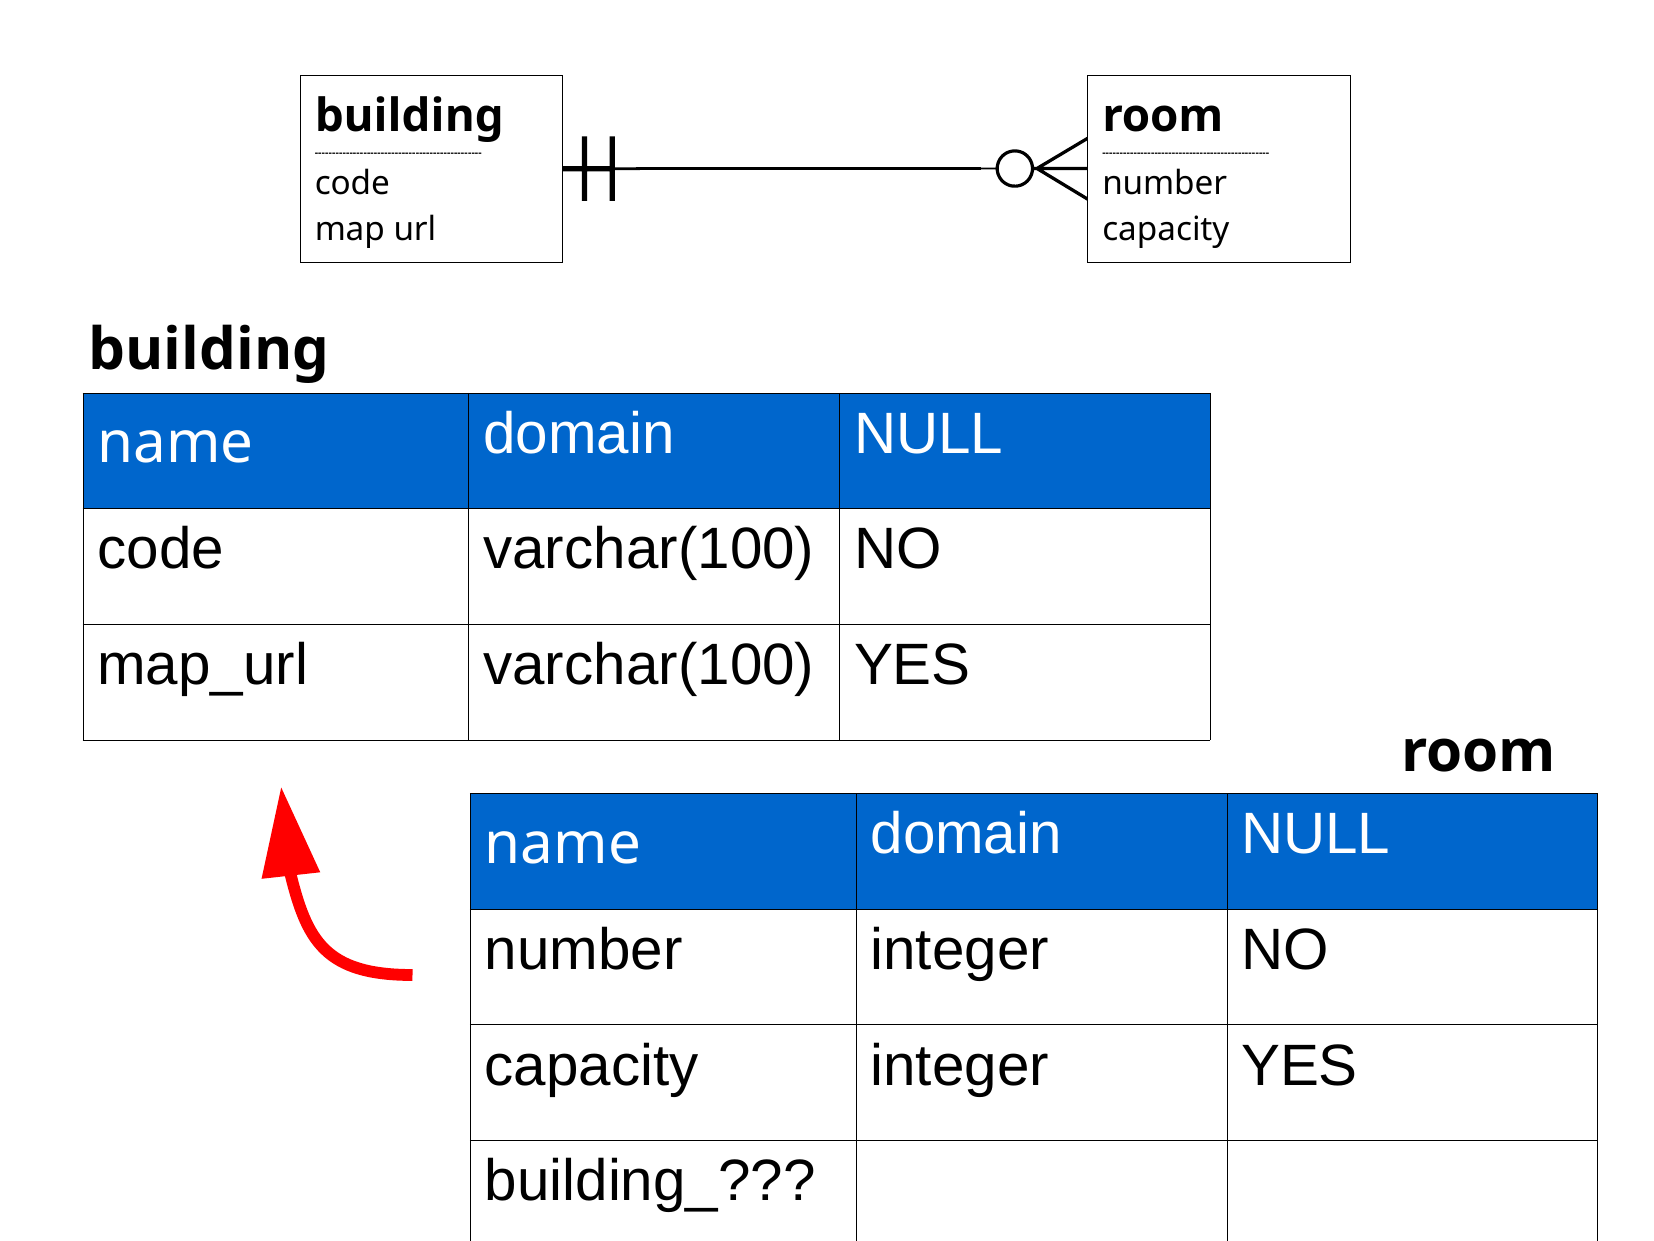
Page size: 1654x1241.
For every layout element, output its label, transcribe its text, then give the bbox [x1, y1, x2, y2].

table_cell number [471, 910, 856, 1024]
table_cell YES [840, 625, 1210, 740]
text_box building [74, 300, 413, 386]
table_cell [1228, 1141, 1597, 1241]
table_cell integer [857, 910, 1227, 1024]
table_cell varchar(100) [469, 625, 839, 740]
table_header NULL [840, 394, 1210, 508]
table_cell code [84, 509, 468, 624]
table_cell YES [1228, 1025, 1597, 1140]
table_header domain [857, 794, 1227, 909]
text_box room [1386, 701, 1613, 788]
table_header domain [469, 394, 839, 508]
table_cell capacity [471, 1025, 856, 1140]
text_box building ------------------------------------------------ code map url [300, 75, 563, 263]
table_cell varchar(100) [469, 509, 839, 624]
text_box room ------------------------------------------------ number capacity [1087, 75, 1351, 263]
table_header name [84, 394, 468, 508]
table_cell NO [840, 509, 1210, 624]
table_cell [857, 1141, 1227, 1241]
table_cell NO [1228, 910, 1597, 1024]
table_cell building_??? [471, 1141, 856, 1241]
table_header name [471, 794, 856, 909]
table_header NULL [1228, 794, 1597, 909]
table_cell integer [857, 1025, 1227, 1140]
table_cell map_url [84, 625, 468, 740]
